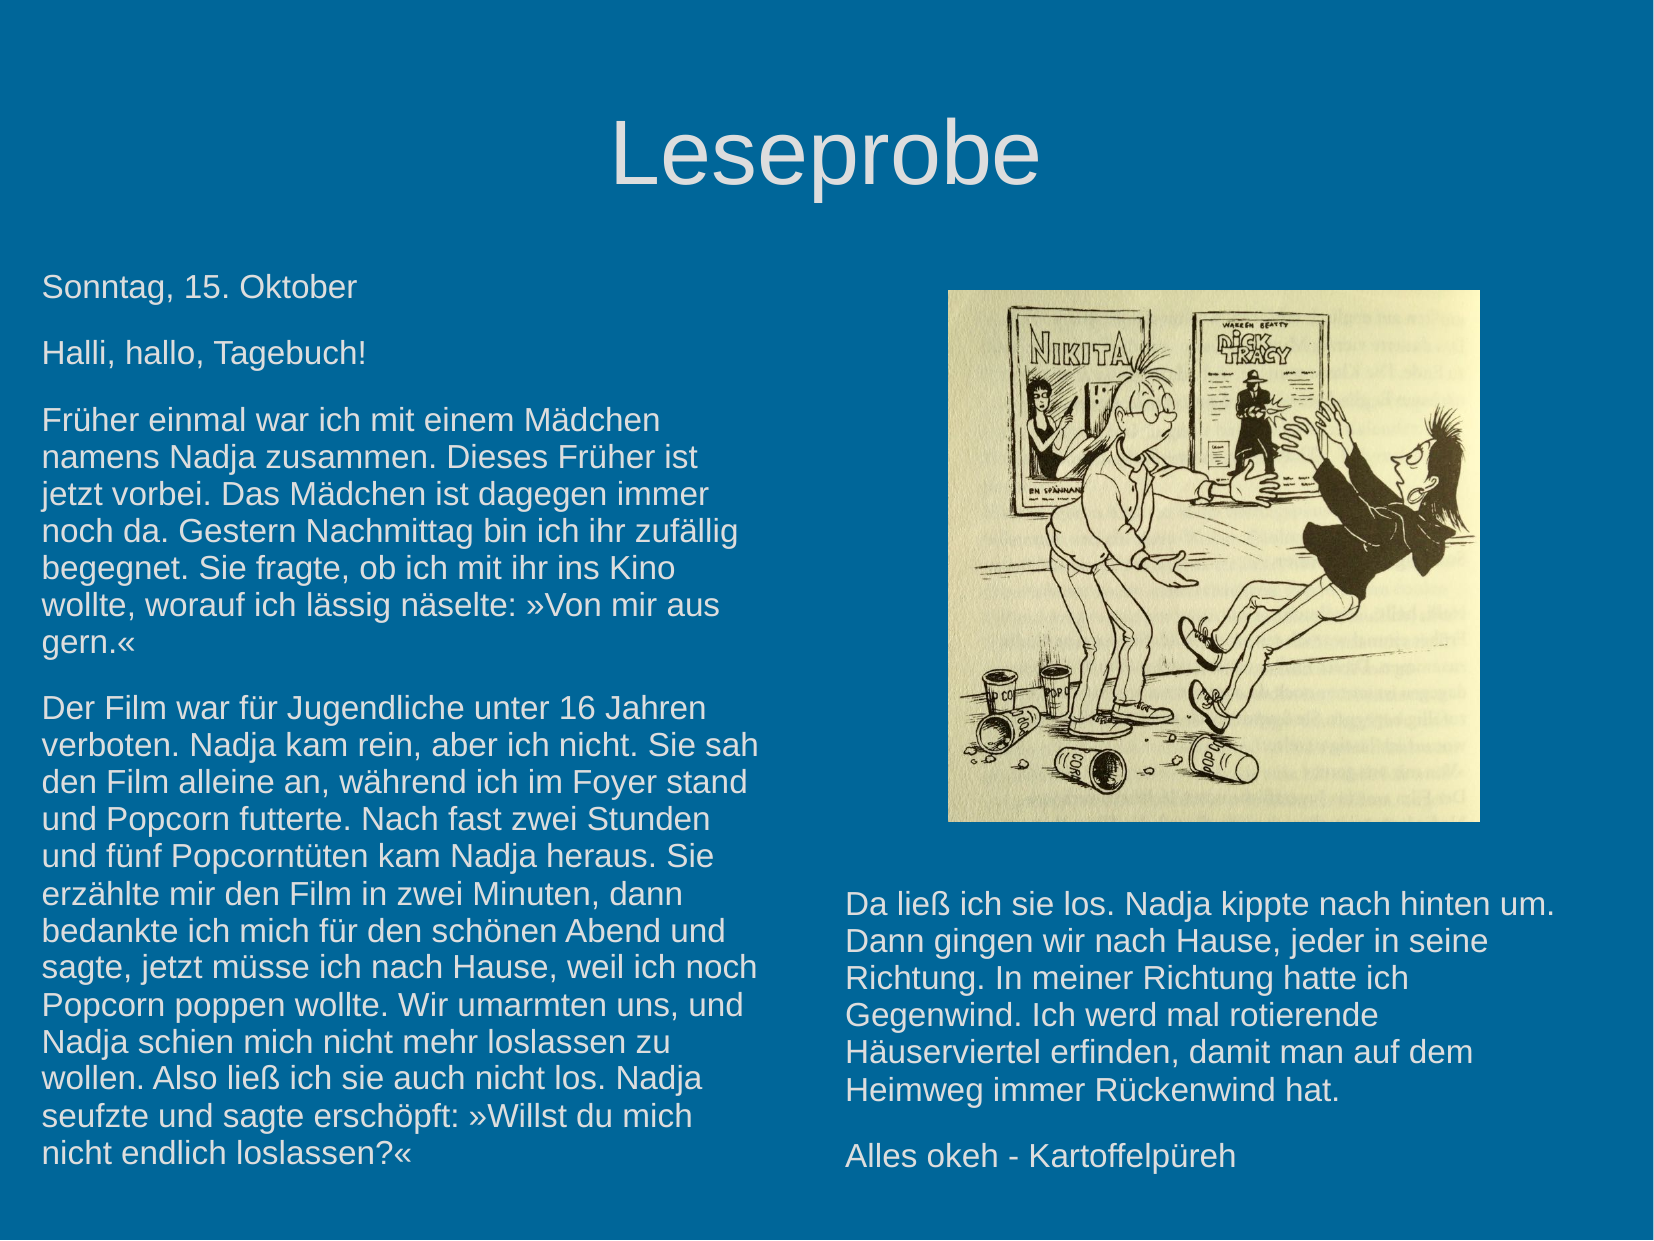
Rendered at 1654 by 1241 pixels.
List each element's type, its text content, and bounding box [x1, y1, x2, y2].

list Da ließ ich sie los. Nadja kippte nach hinten um. Dann gingen wir nach Hause, jeder in seine Richtung. In meiner Richtung hatte ich Gegenwind. Ich werd mal rotierende Häuserviertel erfinden, damit man auf dem Heimweg immer Rückenwind hat. Alles okeh - Kartoffelpüreh [845, 885, 1572, 1177]
list Sonntag, 15. Oktober Halli, hallo, Tagebuch! Früher einmal war ich mit einem Mädchen namens Nadja zusammen. Dieses Früher ist jetzt vorbei. Das Mädchen ist dagegen immer noch da. Gestern Nachmittag bin ich ihr zufällig begegnet. Sie fragte, ob ich mit ihr ins Kino wollte, worauf ich lässig näselte: »Von mir aus gern.« Der Film war für Jugendliche unter 16 Jahren verboten. Nadja kam rein, aber ich nicht. Sie sah den Film alleine an, während ich im Foyer stand und Popcorn futterte. Nach fast zwei Stunden und fünf Popcorntüten kam Nadja heraus. Sie erzählte mir den Film in zwei Minuten, dann bedankte ich mich für den schönen Abend und sagte, jetzt müsse ich nach Hause, weil ich noch Popcorn poppen wollte. Wir umarmten uns, und Nadja schien mich nicht mehr loslassen zu wollen. Also ließ ich sie auch nicht los. Nadja seufzte und sagte erschöpft: »Willst du mich nicht endlich loslassen?« [41, 268, 768, 1177]
title Leseprobe [82, 49, 1571, 257]
picture [949, 291, 1479, 821]
